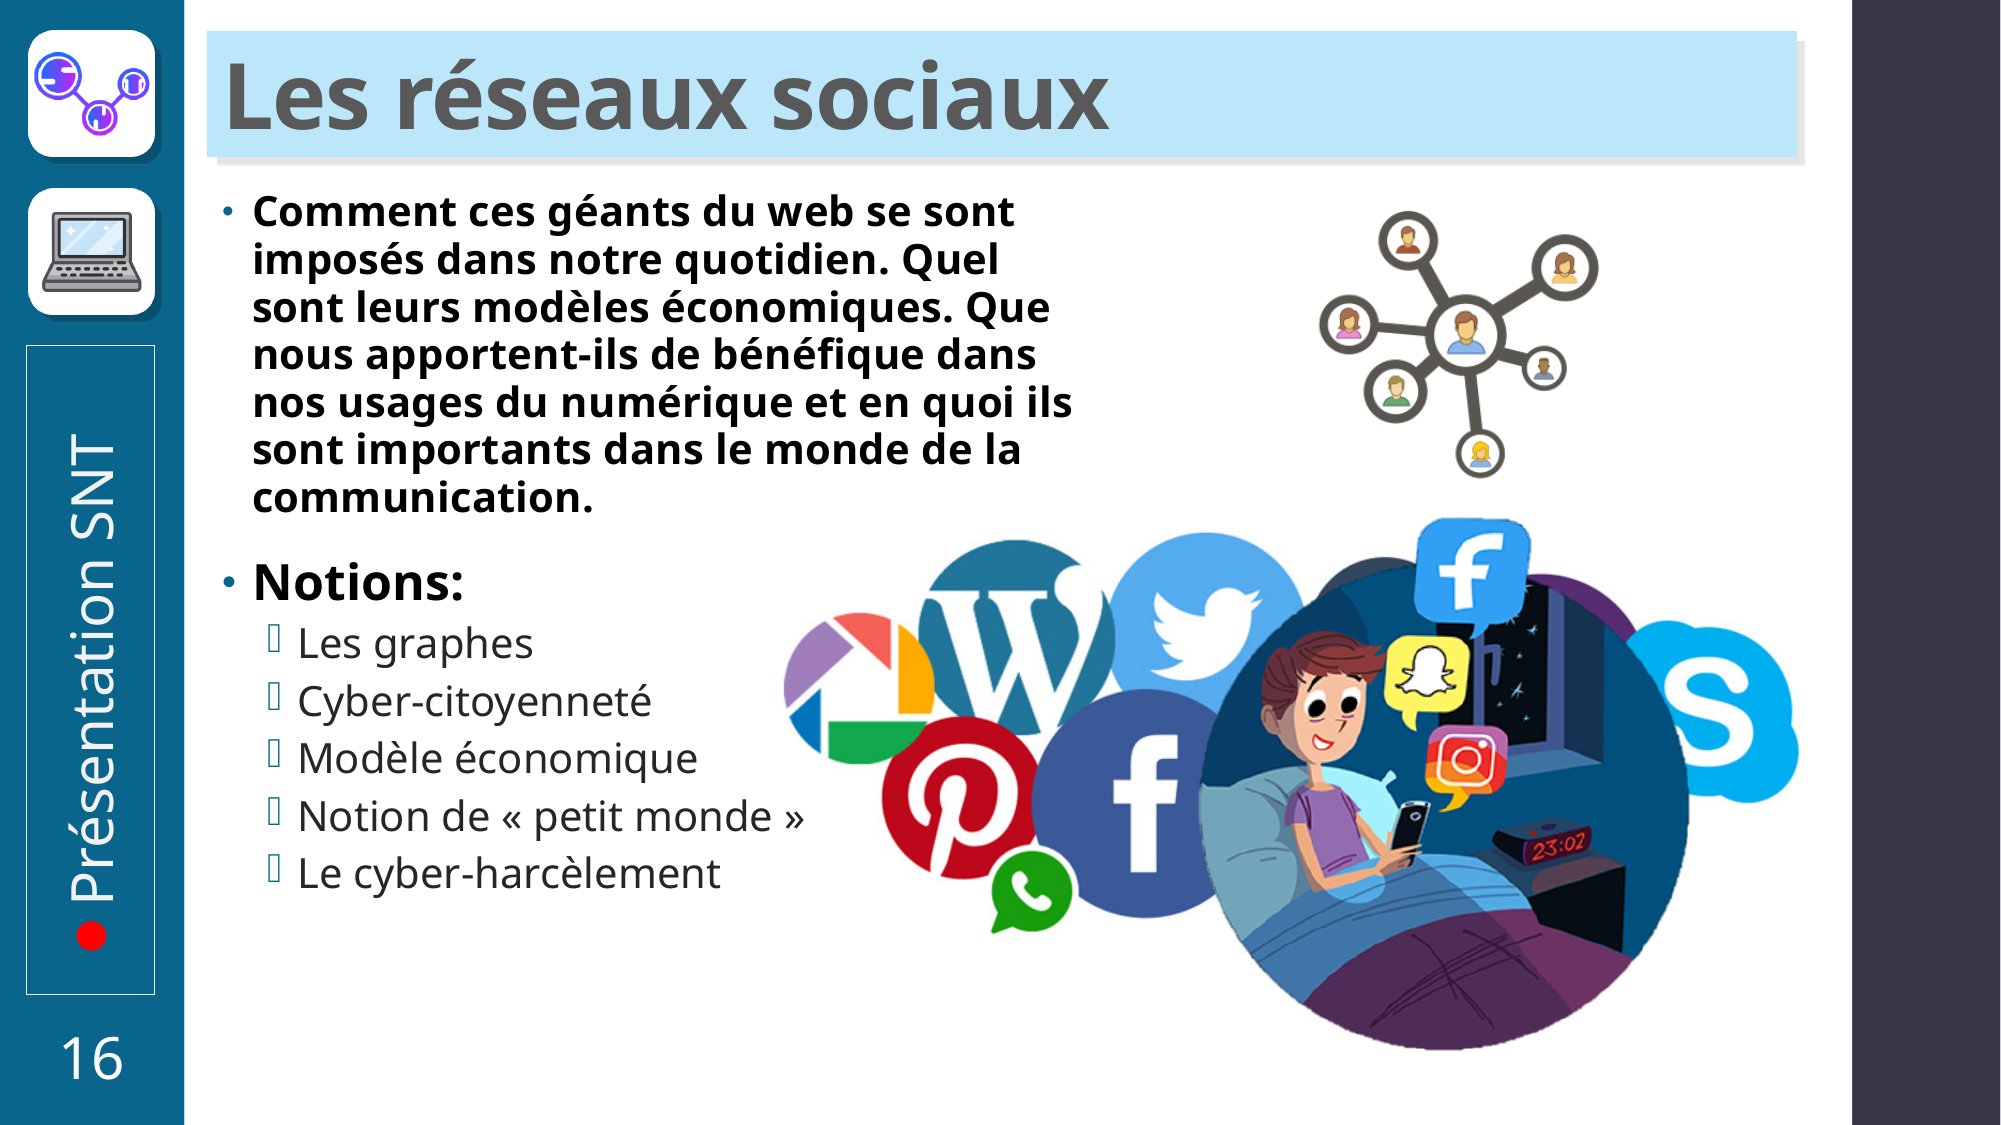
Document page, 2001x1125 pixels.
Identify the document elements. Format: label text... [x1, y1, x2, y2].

footer Présentation SNT [26, 345, 155, 995]
list Comment ces géants du web se sont imposés dans notre quotidien. Quel sont leurs modèles économiques. Que nous apportent-ils de bénéfique dans nos usages du numérique et en quoi ils sont importants dans le monde de la communication. Notions: Les graphes Cyber-citoyenneté Modèle économique Notion de « petit monde » Le cyber-harcèlement [206, 181, 1113, 1110]
picture [1113, 181, 1823, 1078]
slide_number <numéro> [28, 1012, 155, 1110]
title Les réseaux sociaux [206, 30, 1797, 157]
picture [29, 189, 154, 314]
picture [29, 31, 154, 156]
